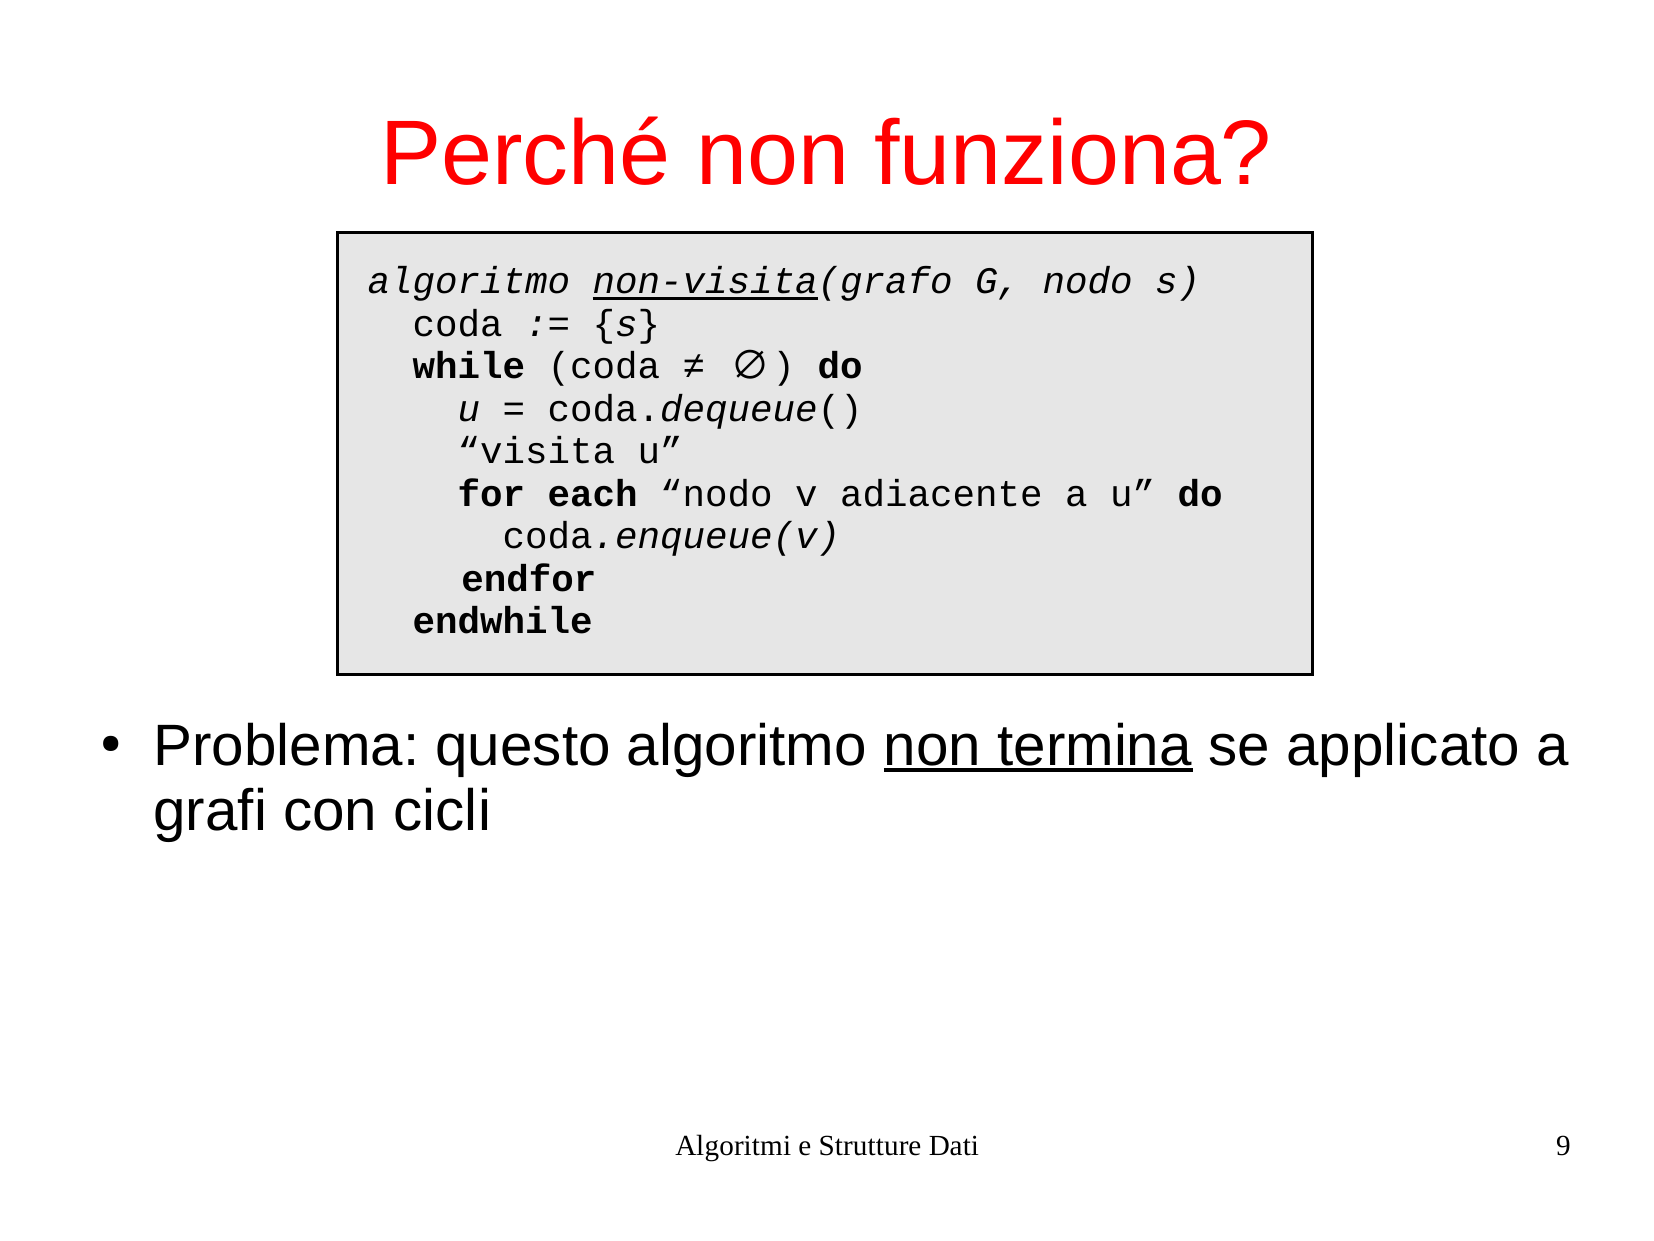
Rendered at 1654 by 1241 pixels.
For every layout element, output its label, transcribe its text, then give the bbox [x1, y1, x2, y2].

text_box algoritmo non-visita(grafo G, nodo s) coda := {s} while (coda ≠ ∅) do u = coda.dequeue() “visita u” for each “nodo v adiacente a u” do coda.enqueue(v) endfor endwhile [337, 232, 1313, 675]
list Problema: questo algoritmo non termina se applicato a grafi con cicli [82, 712, 1571, 1109]
title Perché non funziona? [82, 49, 1571, 257]
